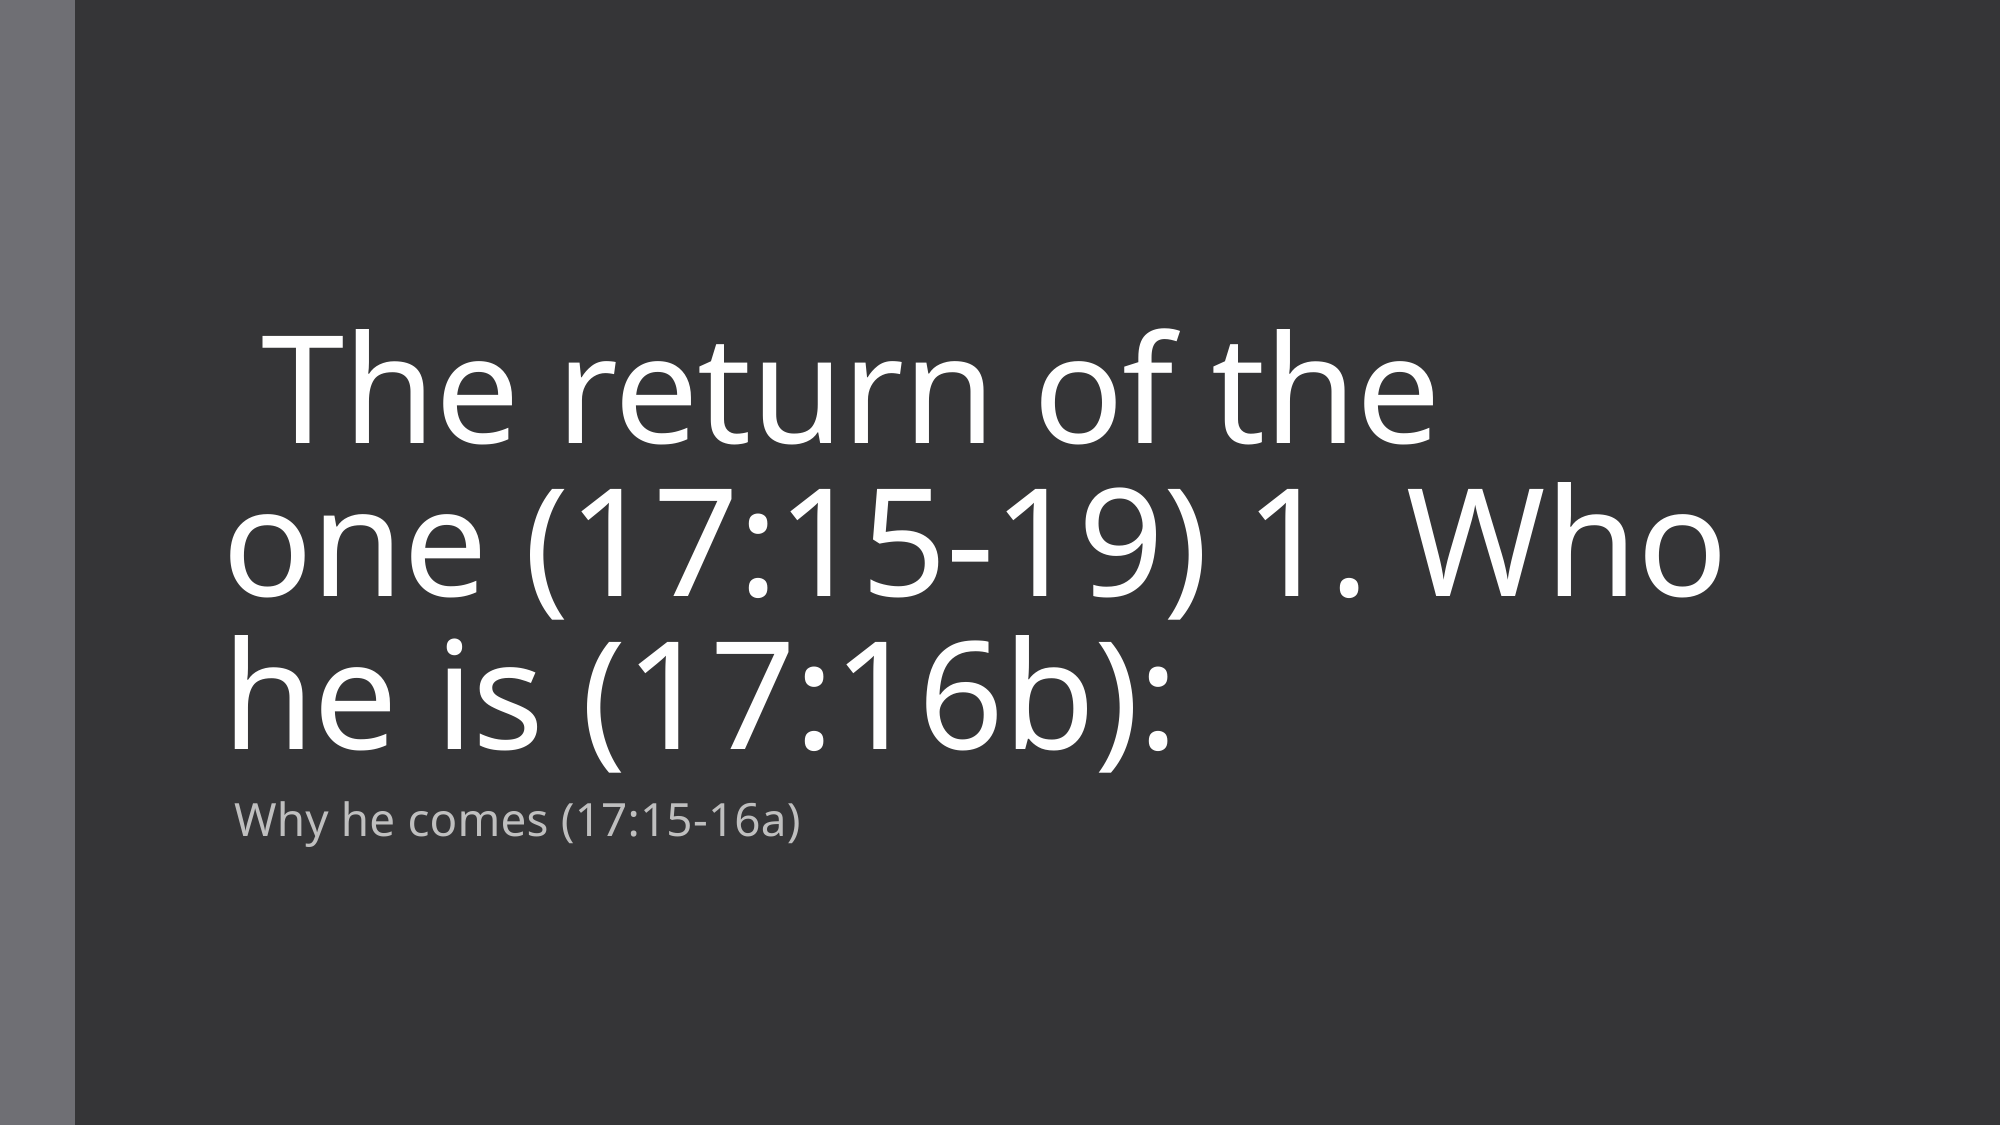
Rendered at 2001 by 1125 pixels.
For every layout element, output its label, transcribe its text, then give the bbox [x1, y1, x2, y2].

title The return of the one (17:15-19) 1. Who he is (17:16b): [206, 124, 1752, 787]
subtitle Why he comes (17:15-16a) [206, 787, 1752, 1066]
